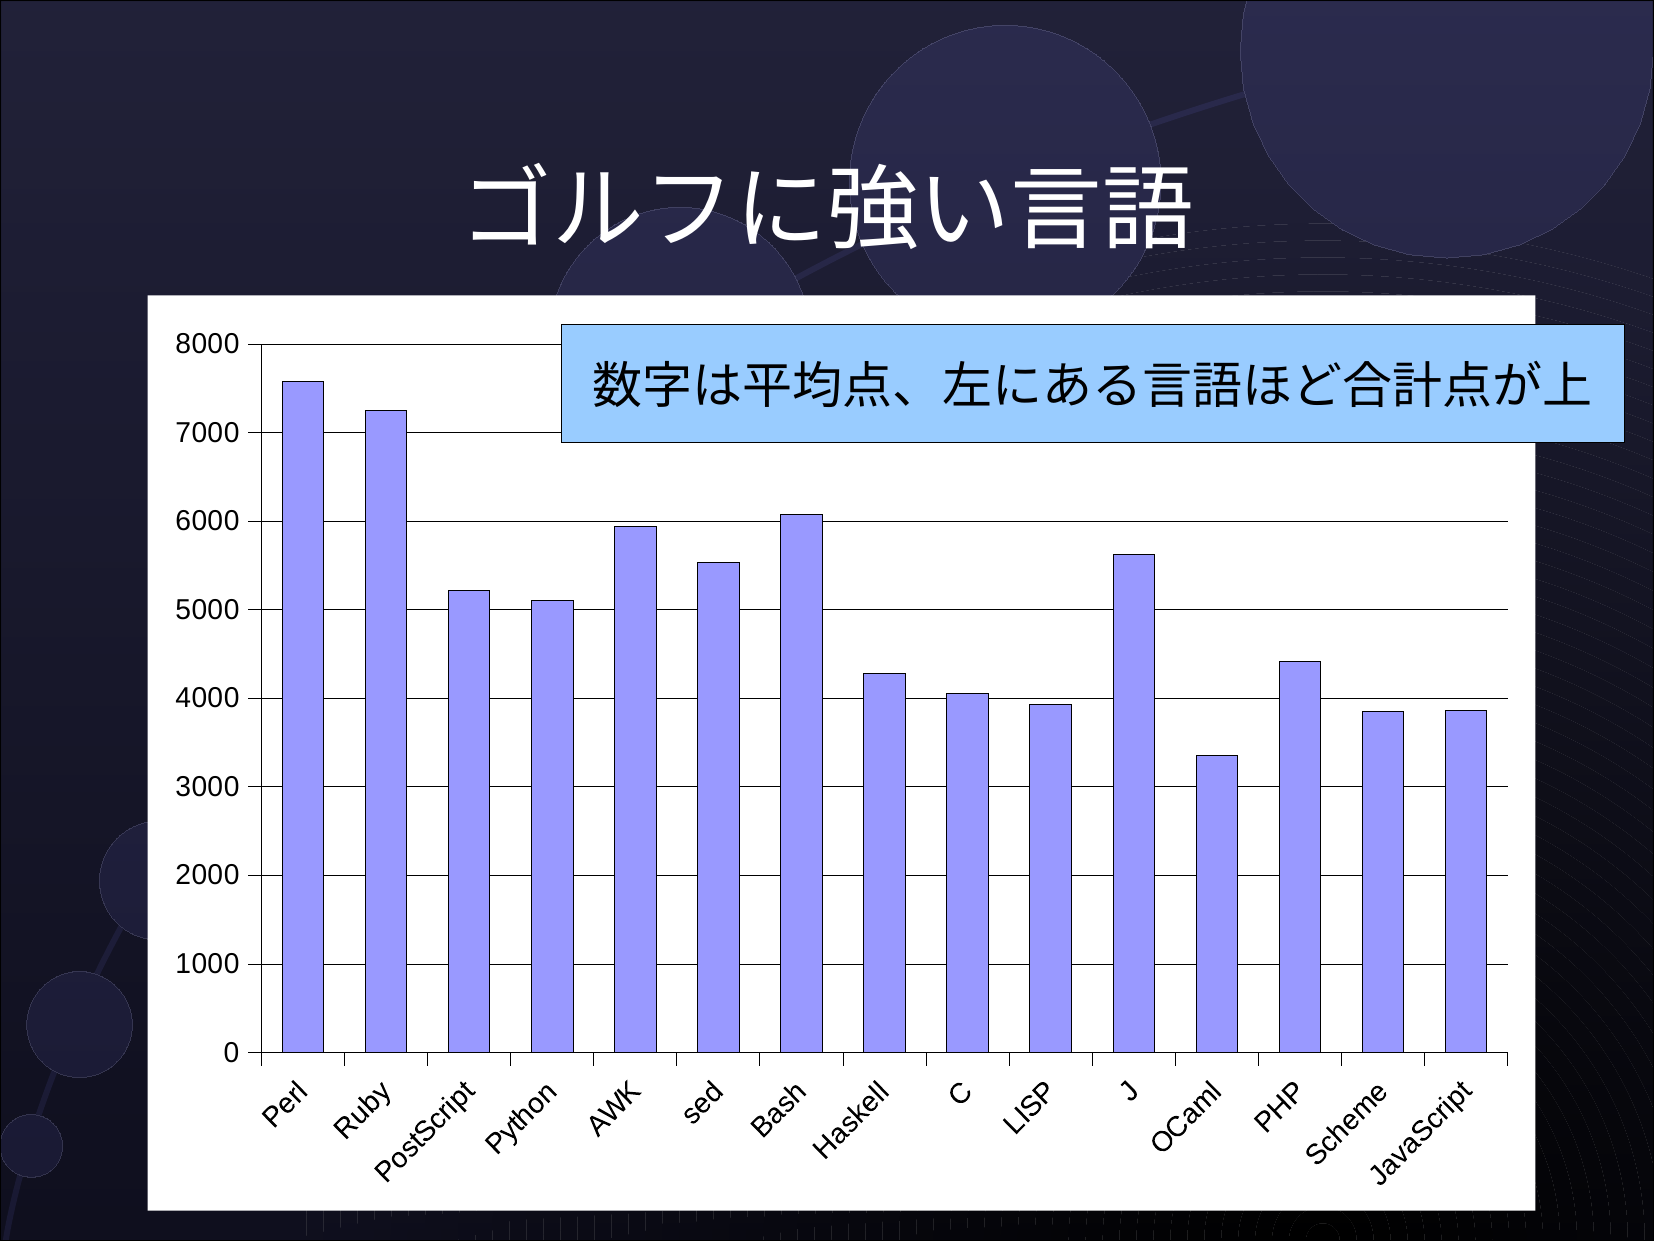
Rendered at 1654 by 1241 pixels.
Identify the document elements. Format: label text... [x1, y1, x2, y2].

title ゴルフに強い言語 [121, 102, 1534, 311]
text_box 数字は平均点、左にある言語ほど合計点が上 [561, 324, 1625, 443]
chart [147, 295, 1536, 1211]
